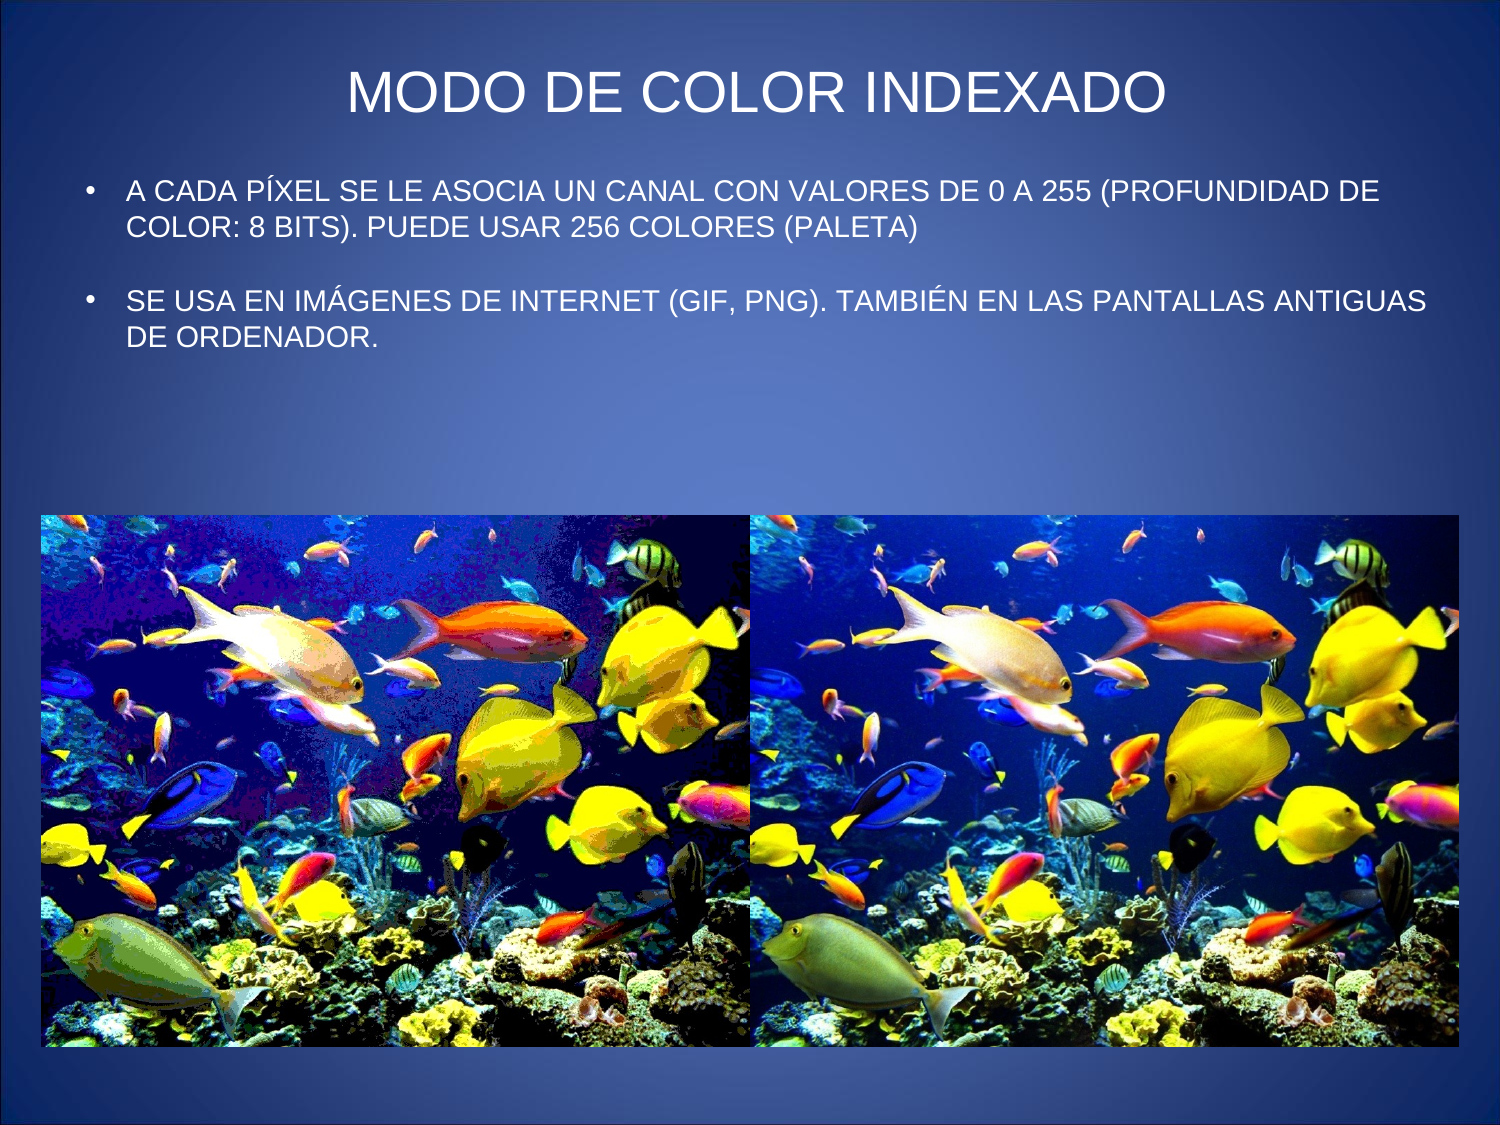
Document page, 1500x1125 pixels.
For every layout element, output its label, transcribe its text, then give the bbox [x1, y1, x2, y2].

title MODO DE COLOR INDEXADO [82, 23, 1433, 155]
list A CADA PÍXEL SE LE ASOCIA UN CANAL CON VALORES DE 0 A 255 (PROFUNDIDAD DE COLOR: 8 BITS). PUEDE USAR 256 COLORES (PALETA) SE USA EN IMÁGENES DE INTERNET (GIF, PNG). TAMBIÉN EN LAS PANTALLAS ANTIGUAS DE ORDENADOR. [70, 164, 1449, 364]
picture [0, 0, 1500, 1125]
